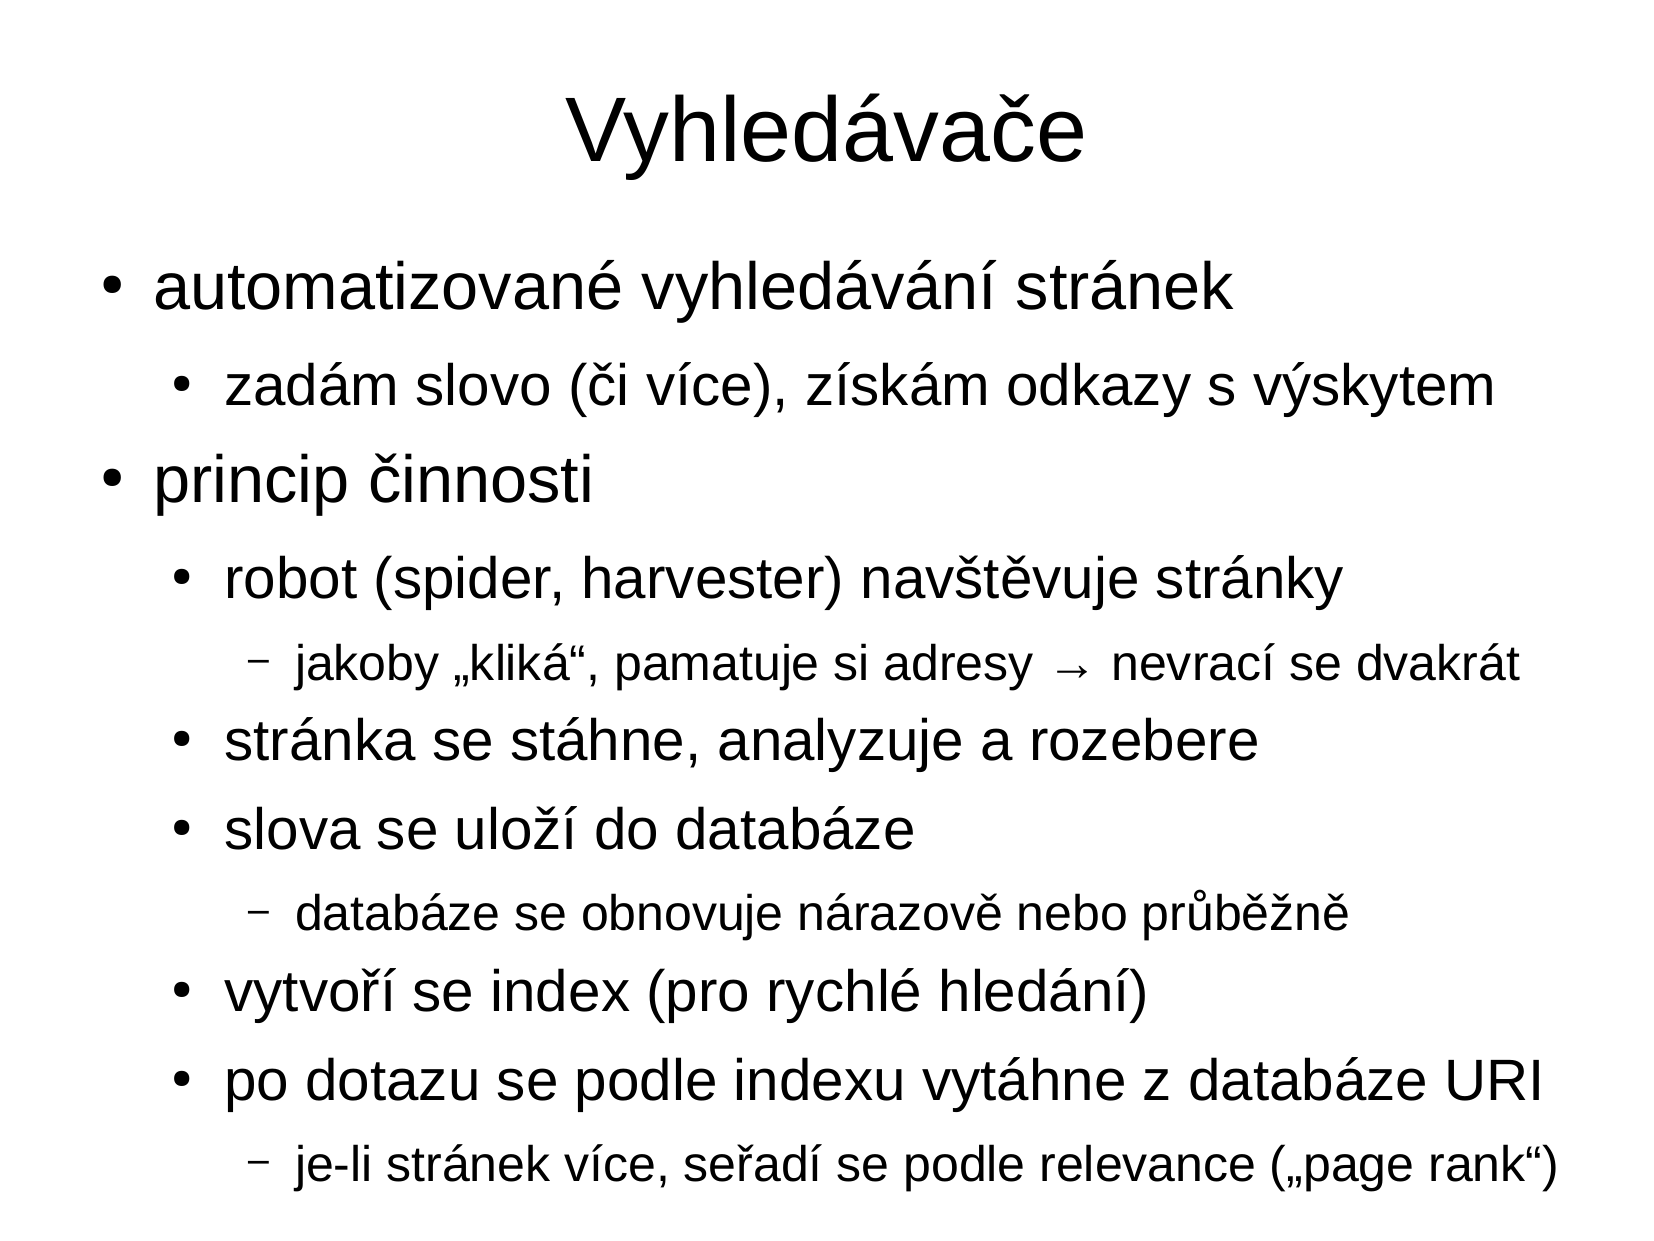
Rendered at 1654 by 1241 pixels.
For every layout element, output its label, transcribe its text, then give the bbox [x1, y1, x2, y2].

title Vyhledávače [82, 25, 1571, 233]
list automatizované vyhledávání stránek zadám slovo (či více), získám odkazy s výskytem princip činnosti robot (spider, harvester) navštěvuje stránky jakoby „kliká“, pamatuje si adresy → nevrací se dvakrát stránka se stáhne, analyzuje a rozebere slova se uloží do databáze databáze se obnovuje nárazově nebo průběžně vytvoří se index (pro rychlé hledání) po dotazu se podle indexu vytáhne z databáze URI je-li stránek více, seřadí se podle relevance („page rank“) [82, 248, 1571, 1193]
